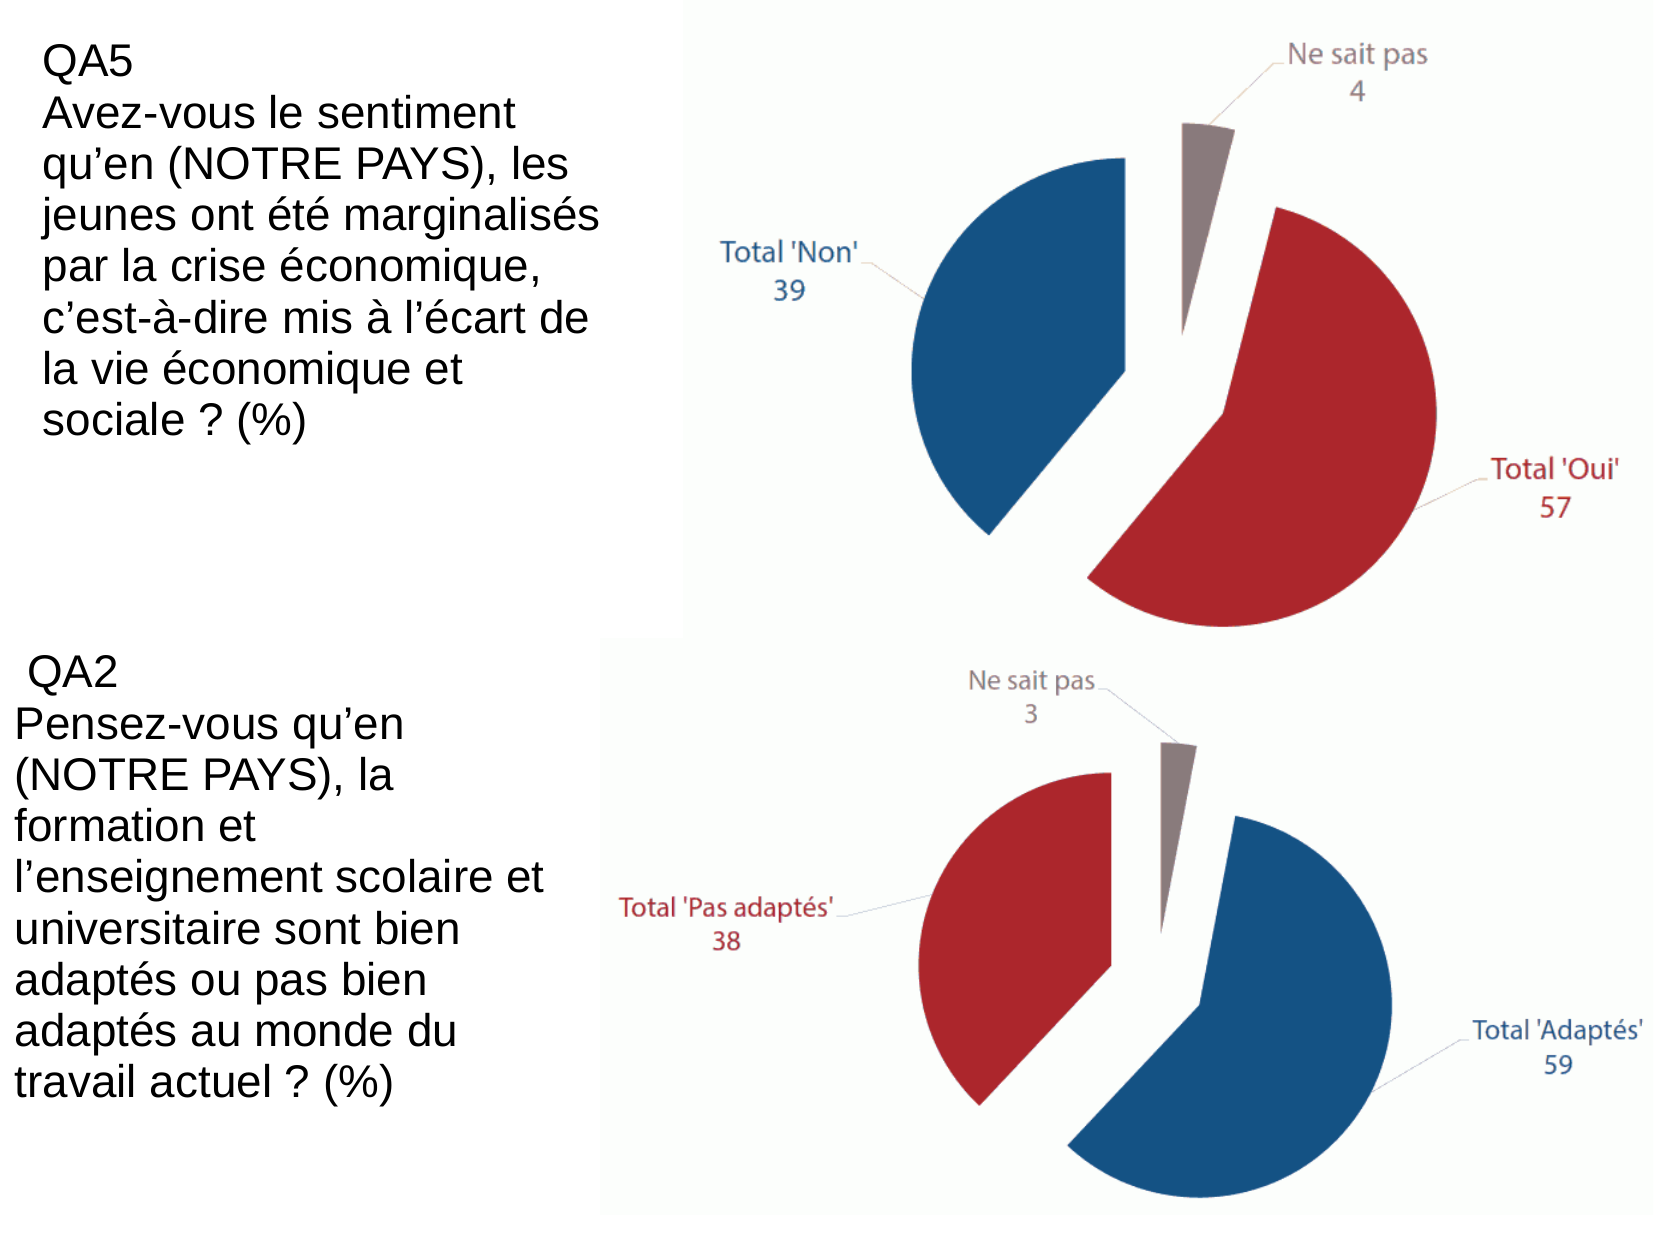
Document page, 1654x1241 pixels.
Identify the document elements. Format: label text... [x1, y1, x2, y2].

text_box QA2 Pensez-vous qu’en (NOTRE PAYS), la formation et l’enseignement scolaire et universitaire sont bien adaptés ou pas bien adaptés au monde du travail actuel ? (%) [0, 638, 578, 1144]
text_box QA5 Avez-vous le sentiment qu’en (NOTRE PAYS), les jeunes ont été marginalisés par la crise économique, c’est-à-dire mis à l’écart de la vie économique et sociale ? (%) [27, 27, 625, 556]
picture [600, 0, 1654, 1215]
